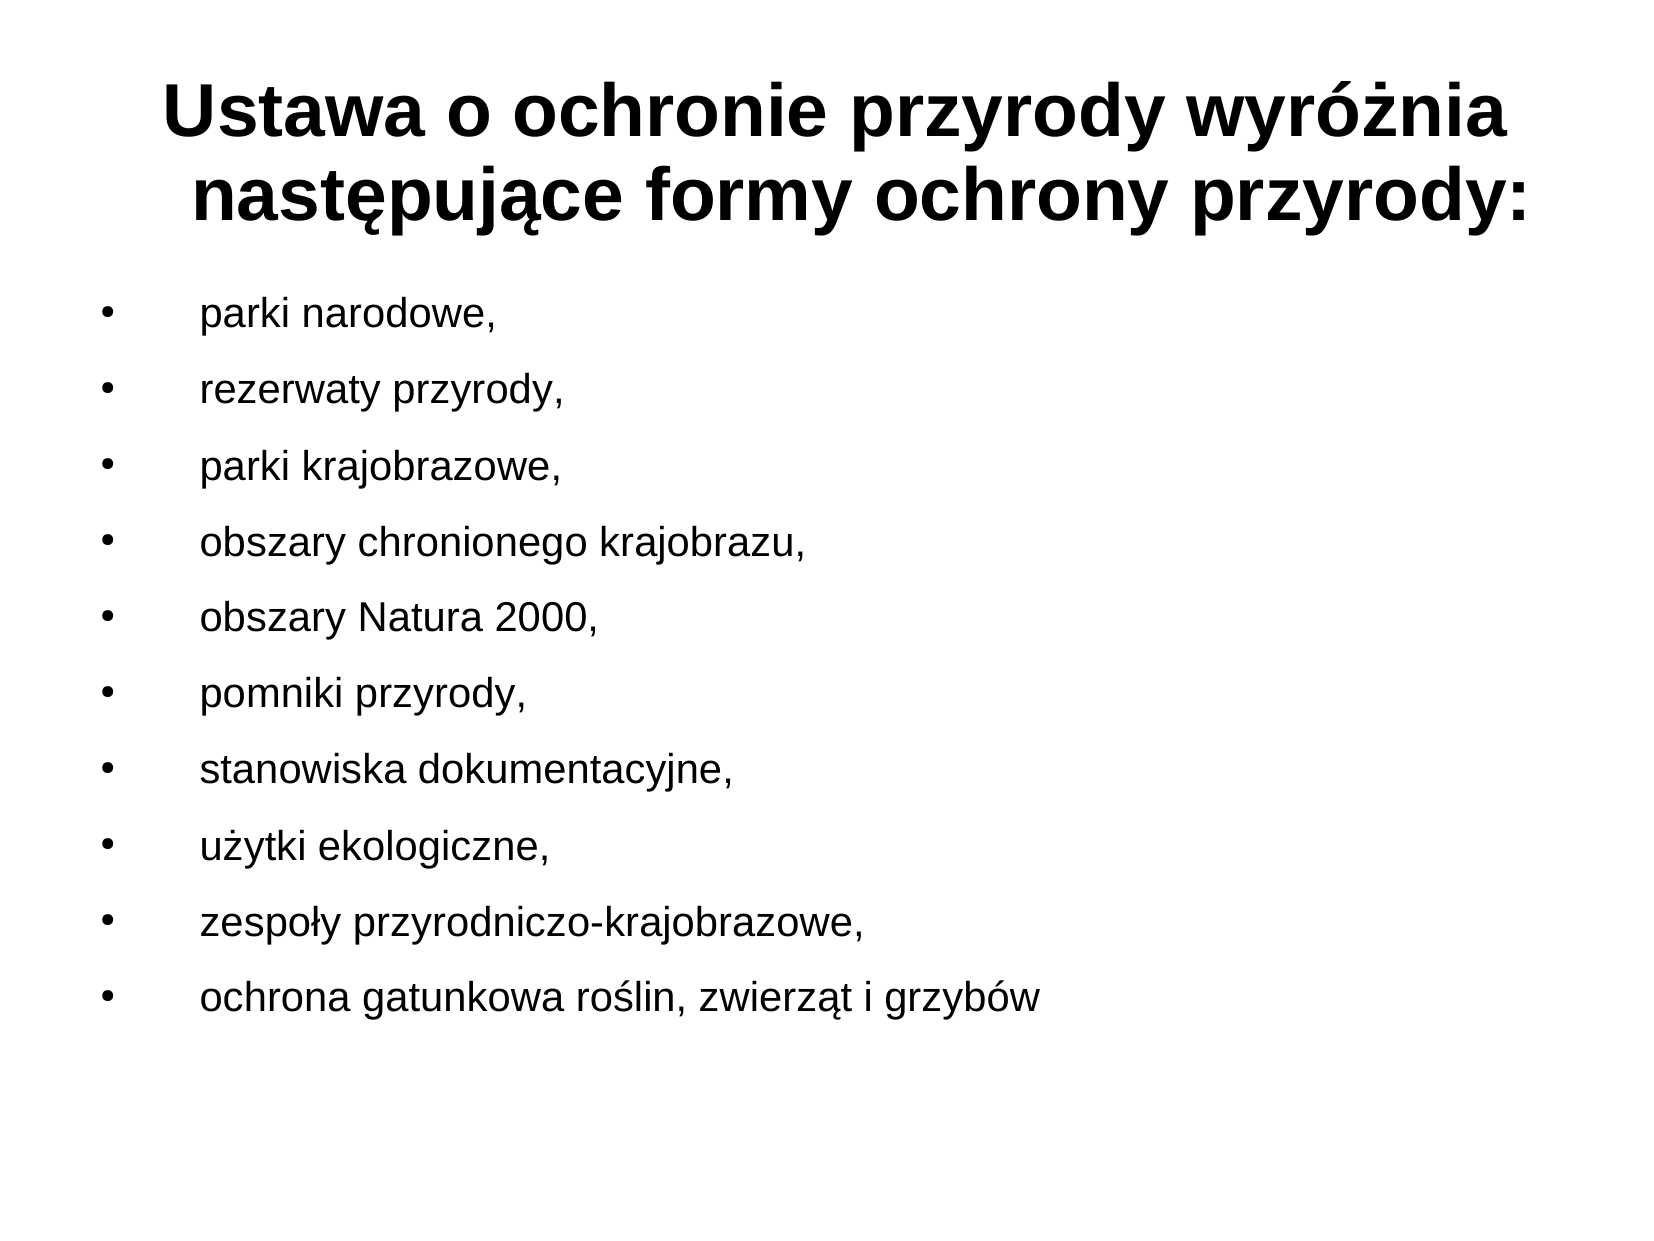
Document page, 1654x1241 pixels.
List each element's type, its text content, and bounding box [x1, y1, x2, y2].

list parki narodowe, rezerwaty przyrody, parki krajobrazowe, obszary chronionego krajobrazu, obszary Natura 2000, pomniki przyrody, stanowiska dokumentacyjne, użytki ekologiczne, zespoły przyrodniczo-krajobrazowe, ochrona gatunkowa roślin, zwierząt i grzybów [82, 290, 1571, 1109]
title Ustawa o ochronie przyrody wyróżnia następujące formy ochrony przyrody: [82, 49, 1571, 257]
